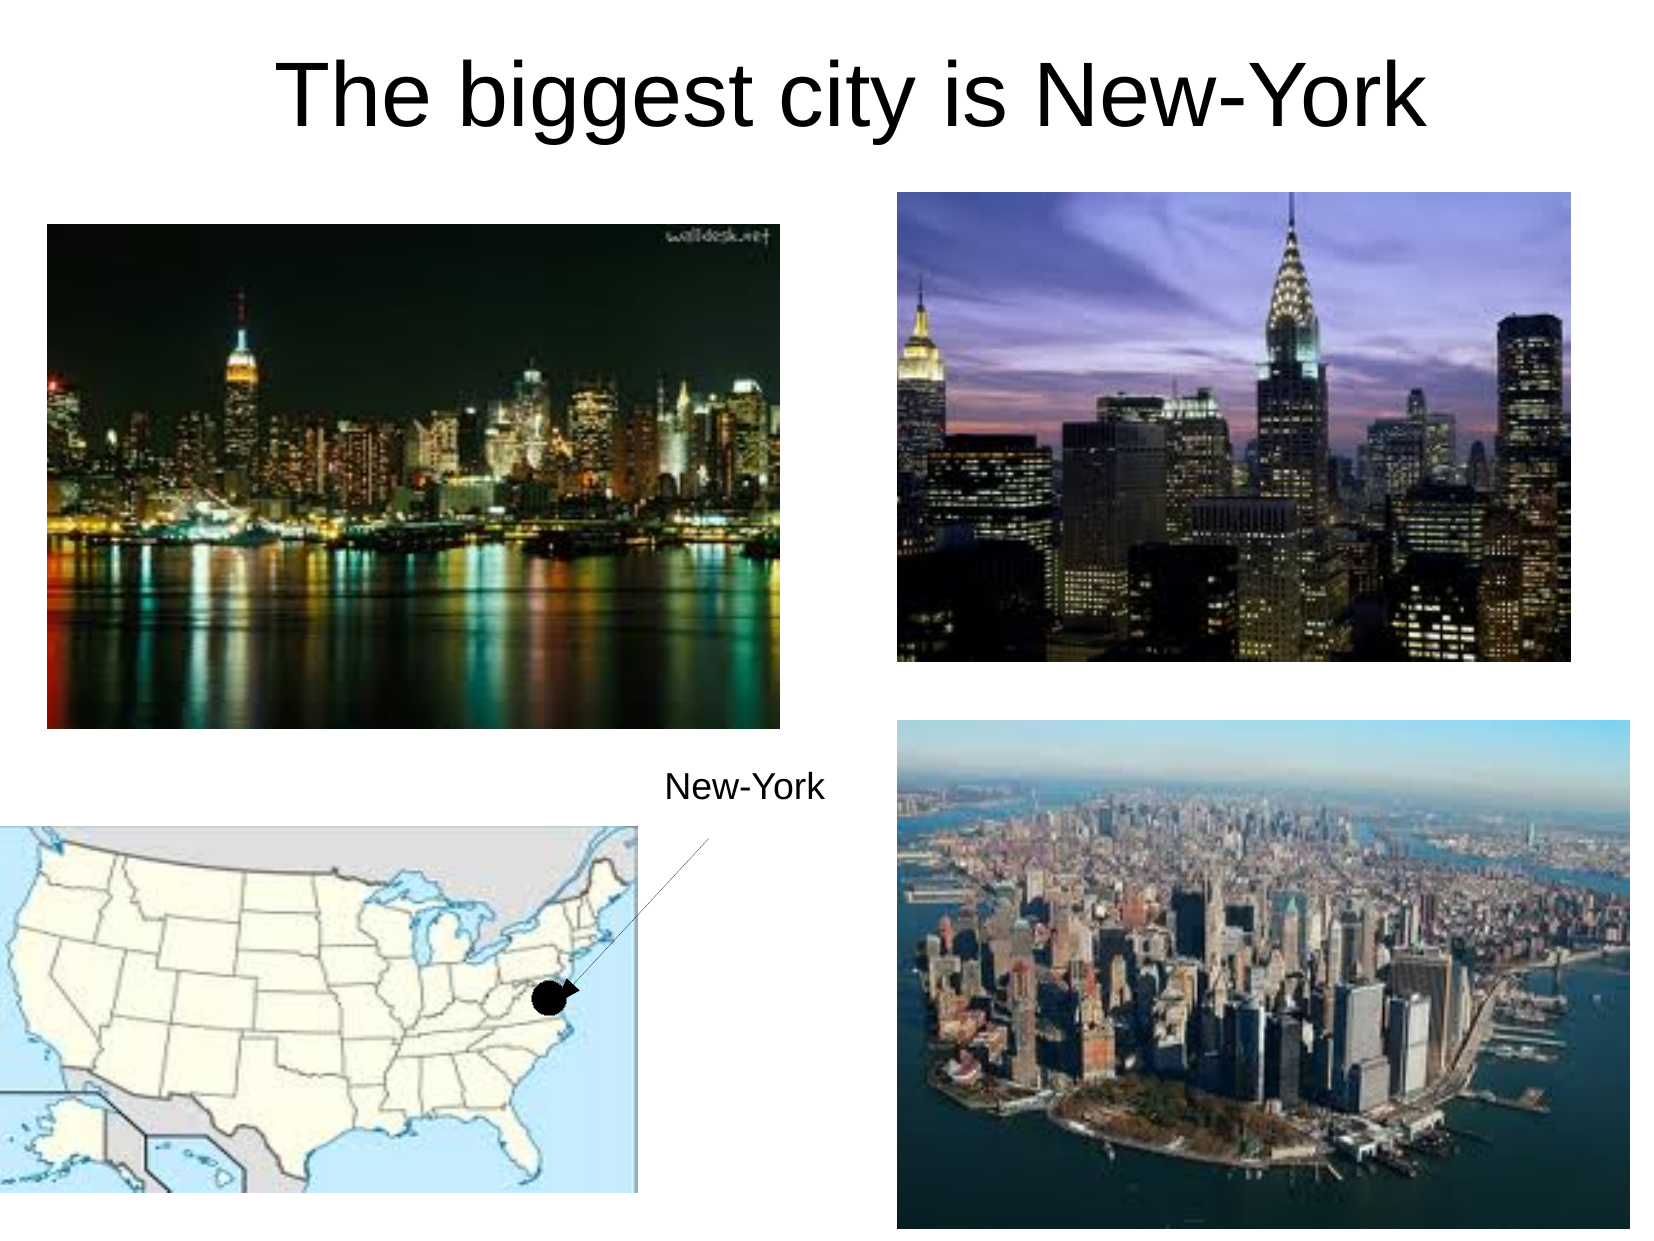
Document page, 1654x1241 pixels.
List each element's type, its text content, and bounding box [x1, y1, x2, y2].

picture [0, 826, 638, 1193]
picture [47, 224, 780, 729]
text_box New-York [649, 758, 840, 815]
text_box [531, 980, 567, 1016]
text_box The biggest city is New-York [259, 36, 1453, 154]
picture [897, 720, 1630, 1229]
picture [897, 192, 1571, 662]
